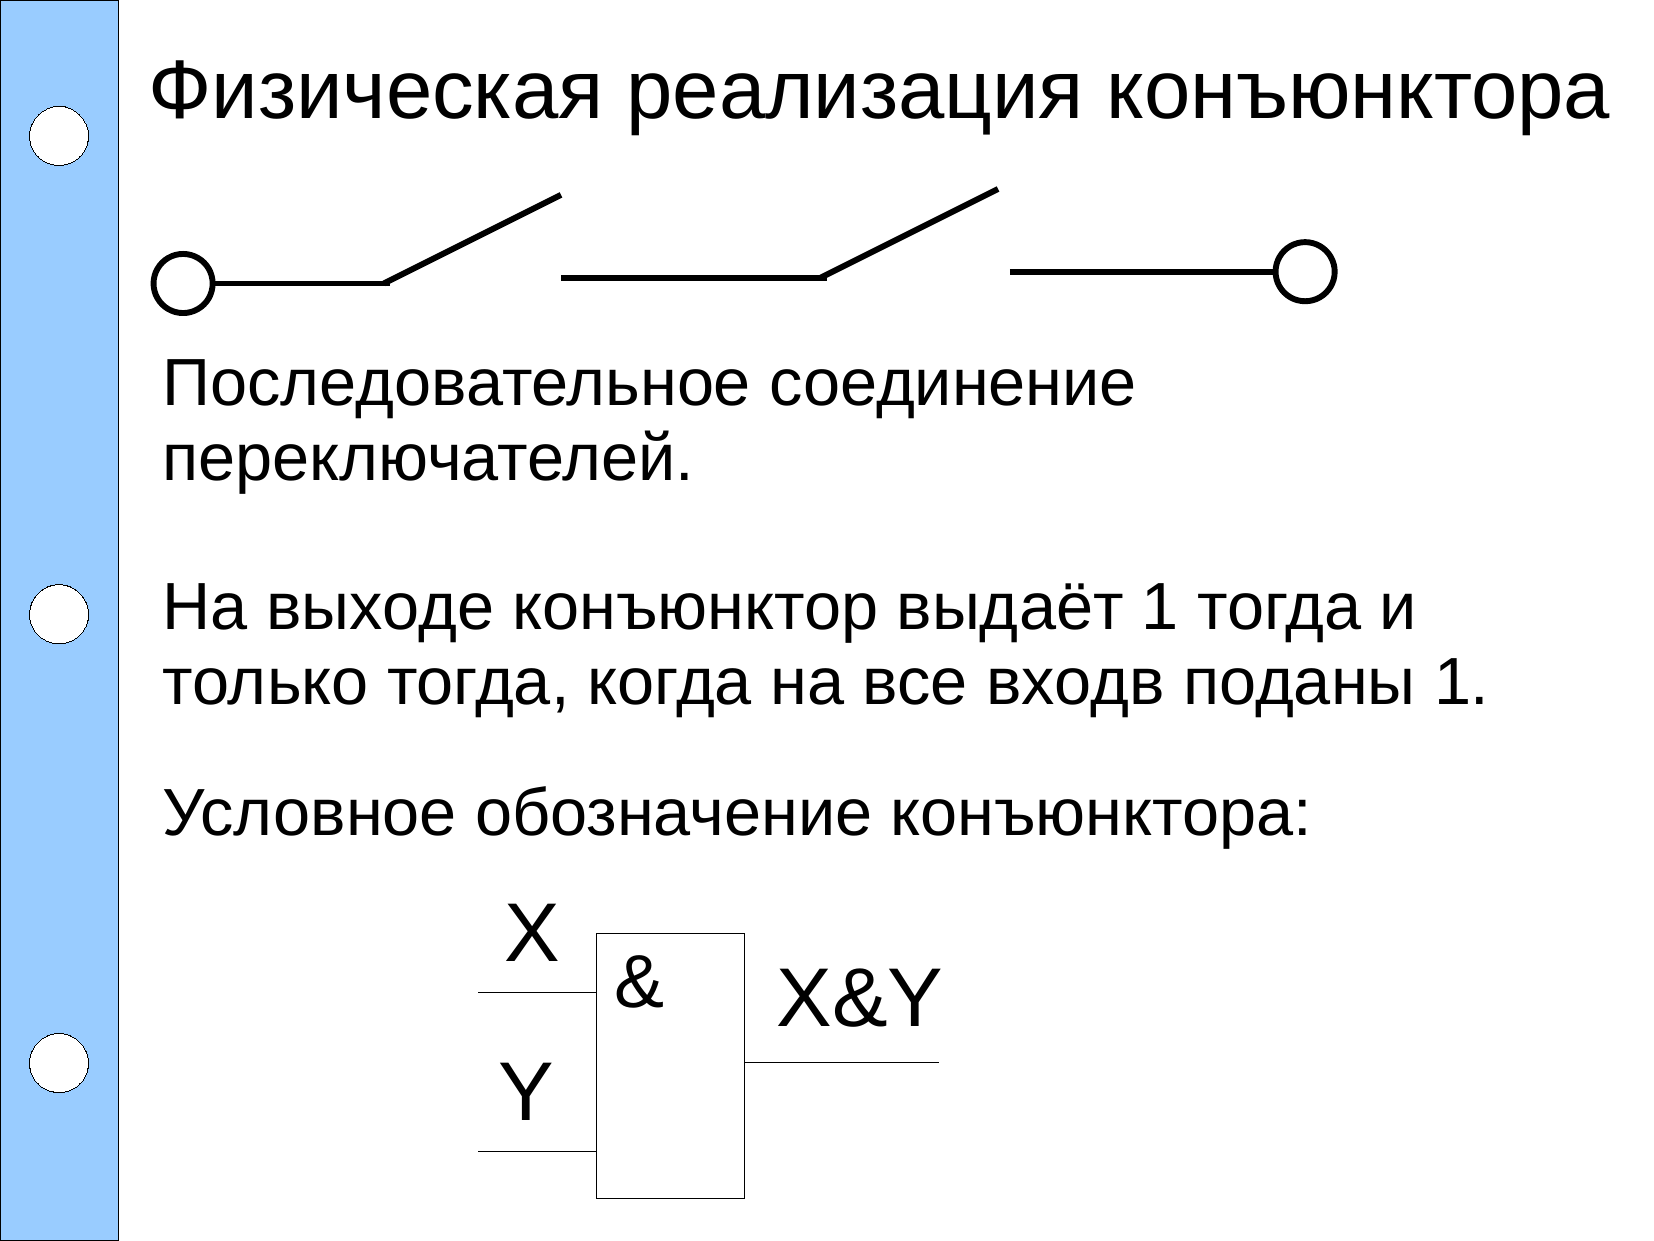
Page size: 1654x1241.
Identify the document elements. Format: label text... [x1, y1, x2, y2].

text_box [153, 253, 213, 314]
text_box Х&Y [761, 943, 1117, 1052]
text_box Y [484, 1037, 573, 1146]
text_box Х [490, 878, 579, 987]
text_box [1275, 242, 1335, 302]
text_box Последовательное соединение переключателей. На выходе конъюнктор выдаёт 1 тогда и только тогда, когда на все входв поданы 1. [147, 337, 1625, 727]
text_box Физическая реализация конъюнктора [112, 35, 1648, 144]
text_box [0, 0, 119, 1241]
text_box Условное обозначение конъюнктора: [147, 767, 1595, 858]
text_box & [596, 933, 745, 1199]
